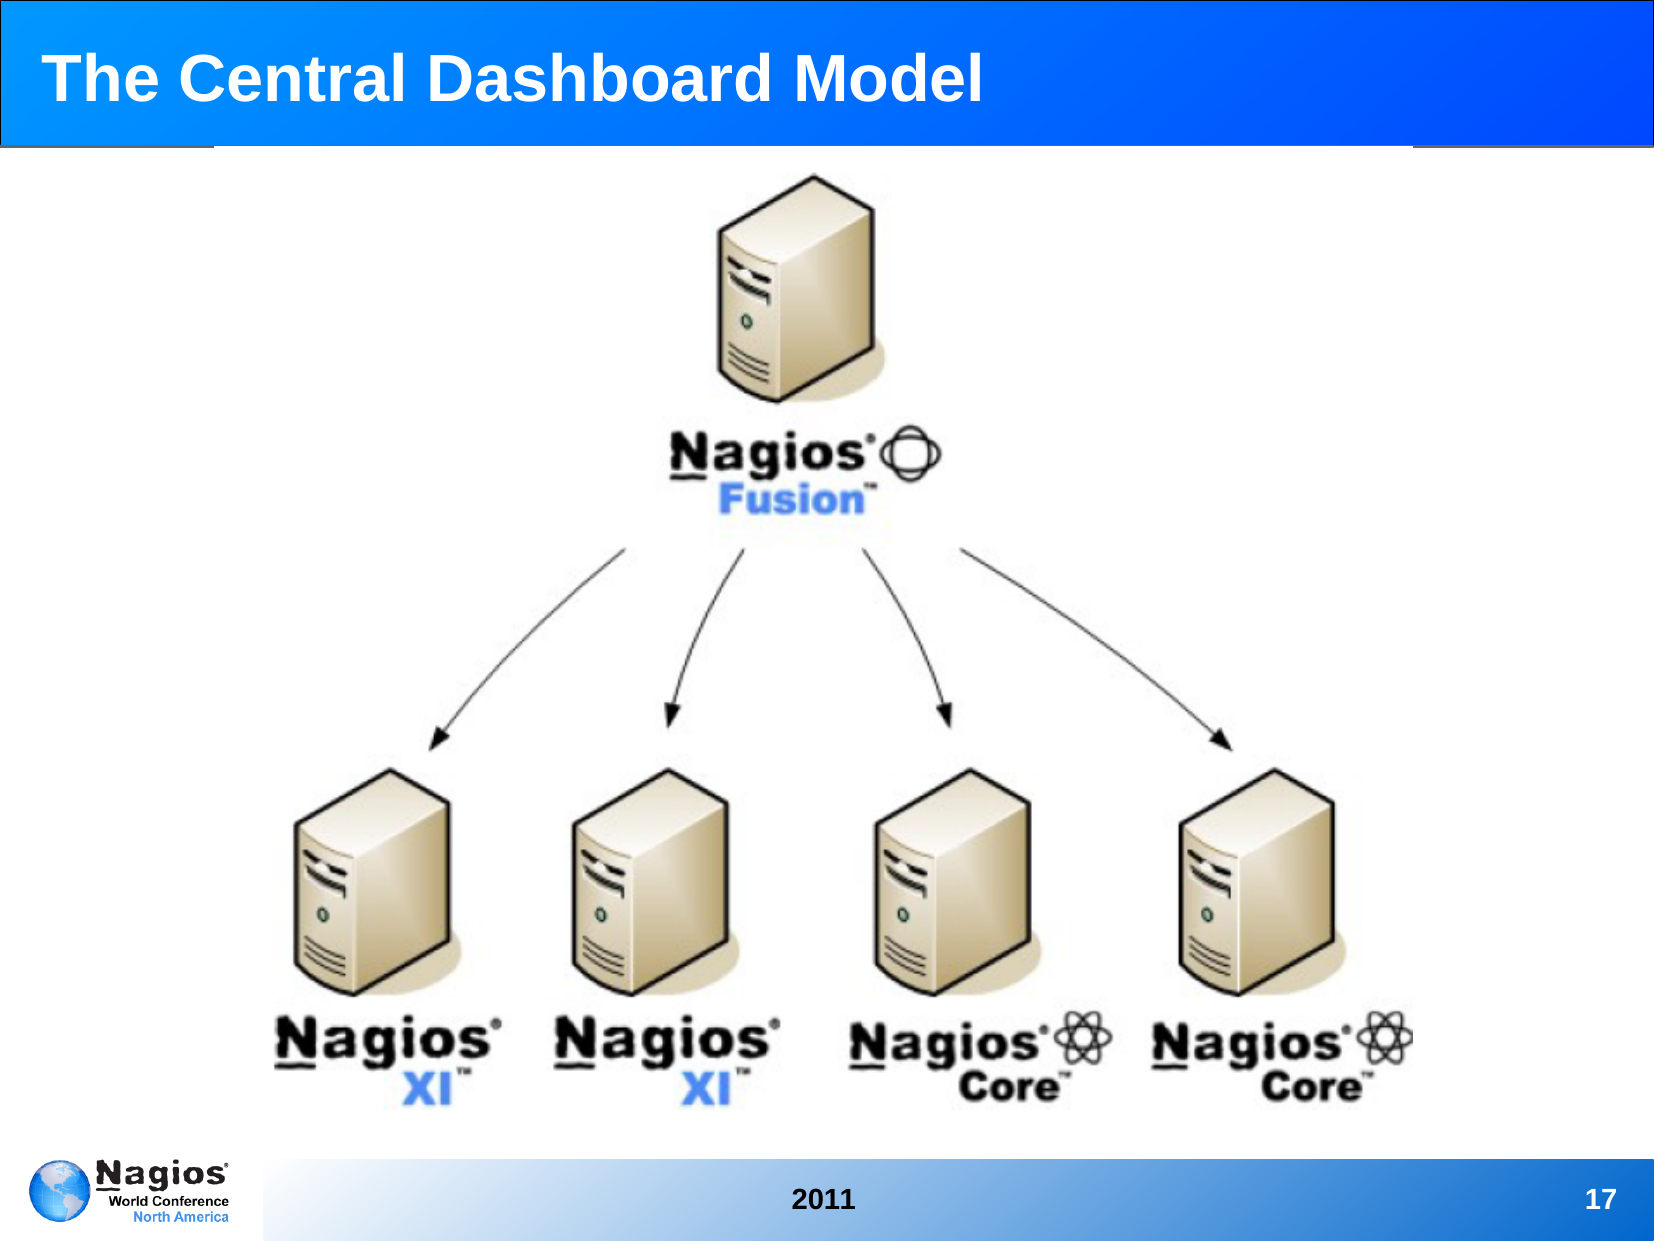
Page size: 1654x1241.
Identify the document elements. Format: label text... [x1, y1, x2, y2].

title The Central Dashboard Model [41, 29, 1638, 127]
picture [214, 146, 1413, 1141]
picture [29, 1159, 229, 1235]
